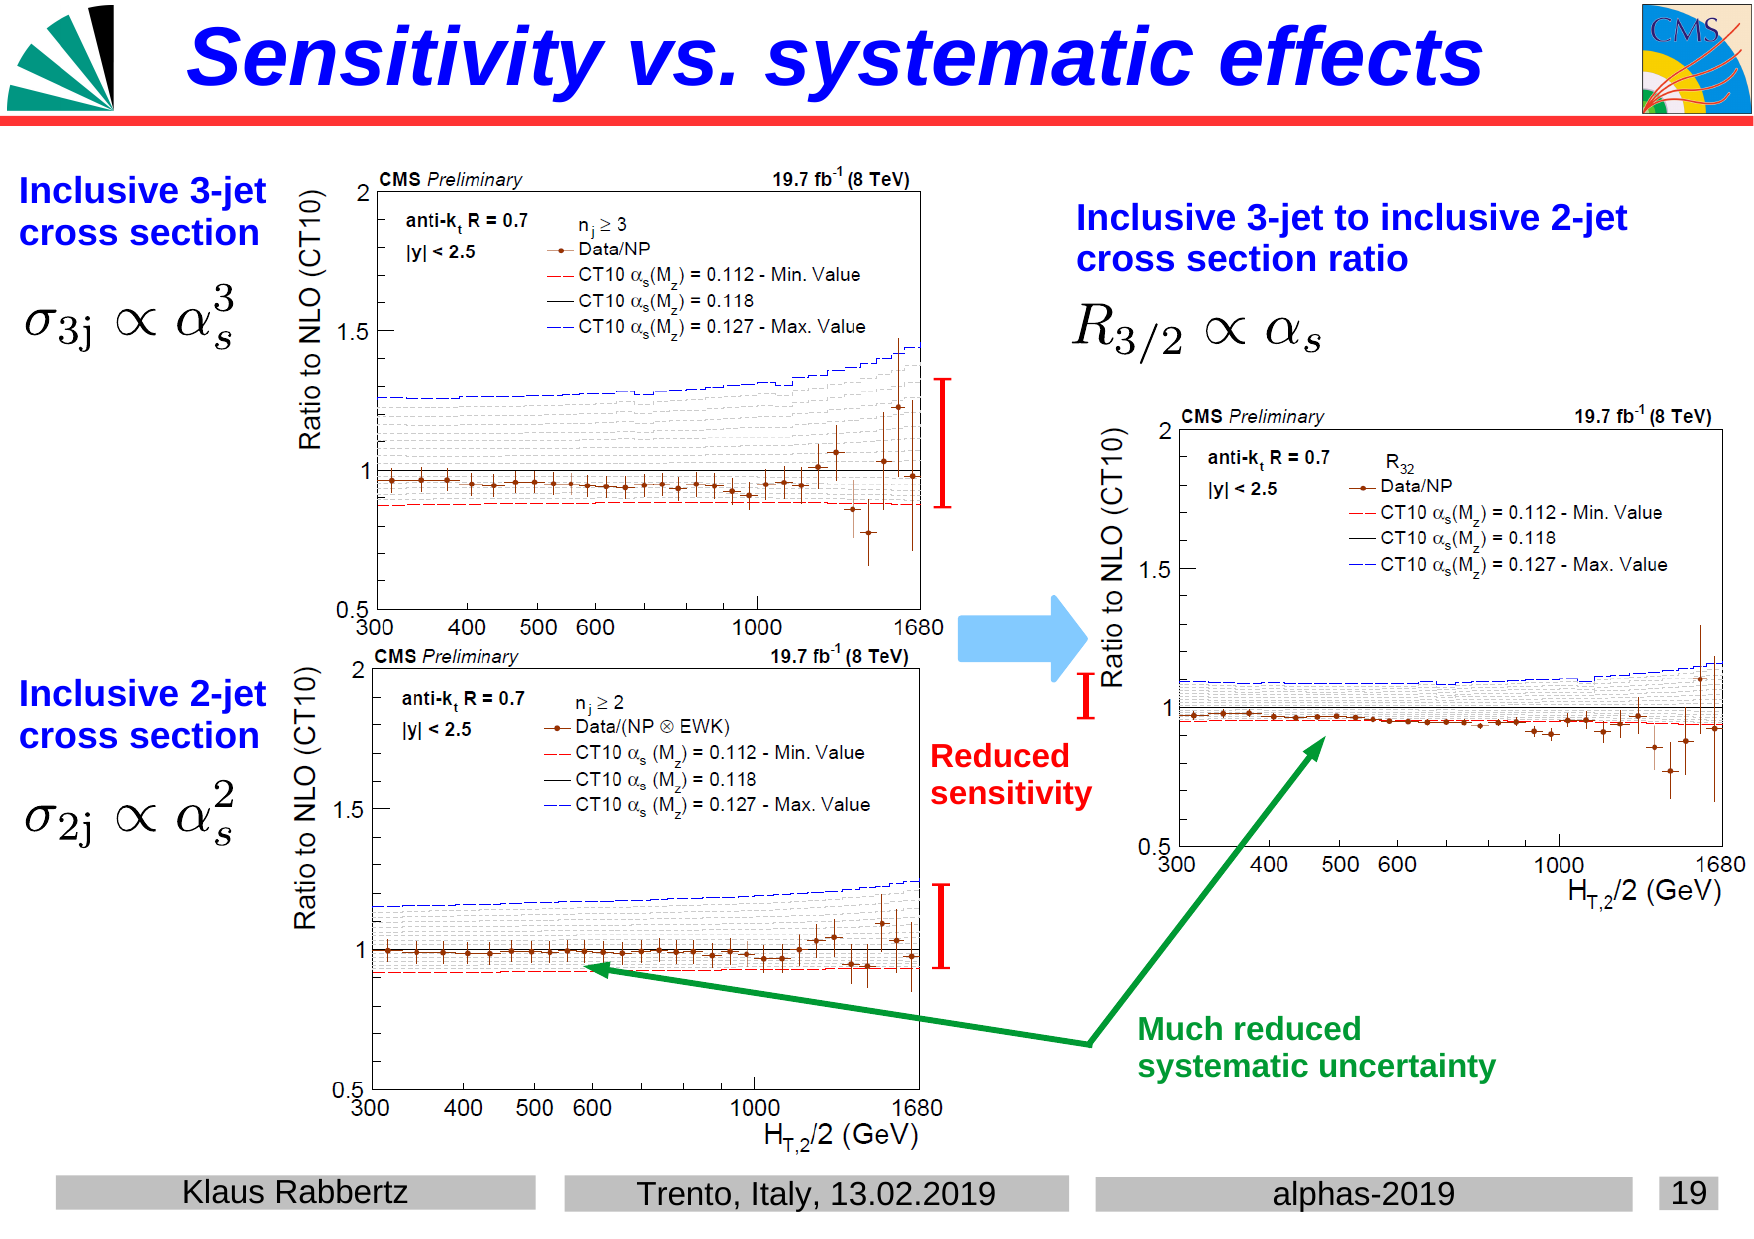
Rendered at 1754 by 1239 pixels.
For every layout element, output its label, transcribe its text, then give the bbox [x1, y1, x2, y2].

text_box Reduced sensitivity [918, 731, 1105, 819]
picture [1090, 395, 1749, 915]
text_box Inclusive 2-jet cross section [7, 666, 279, 762]
text_box [23, 779, 236, 849]
picture [1642, 4, 1752, 114]
text_box [23, 283, 236, 352]
text_box [960, 598, 1085, 680]
text_box Inclusive 3-jet to inclusive 2-jet cross section ratio [1064, 189, 1641, 286]
text_box Inclusive 3-jet cross section [7, 163, 279, 260]
text_box Much reduced systematic uncertainty [1125, 1004, 1510, 1092]
title Sensitivity vs. systematic effects [129, 0, 1545, 114]
picture [283, 157, 948, 1156]
text_box [1069, 303, 1324, 365]
picture [7, 5, 114, 112]
